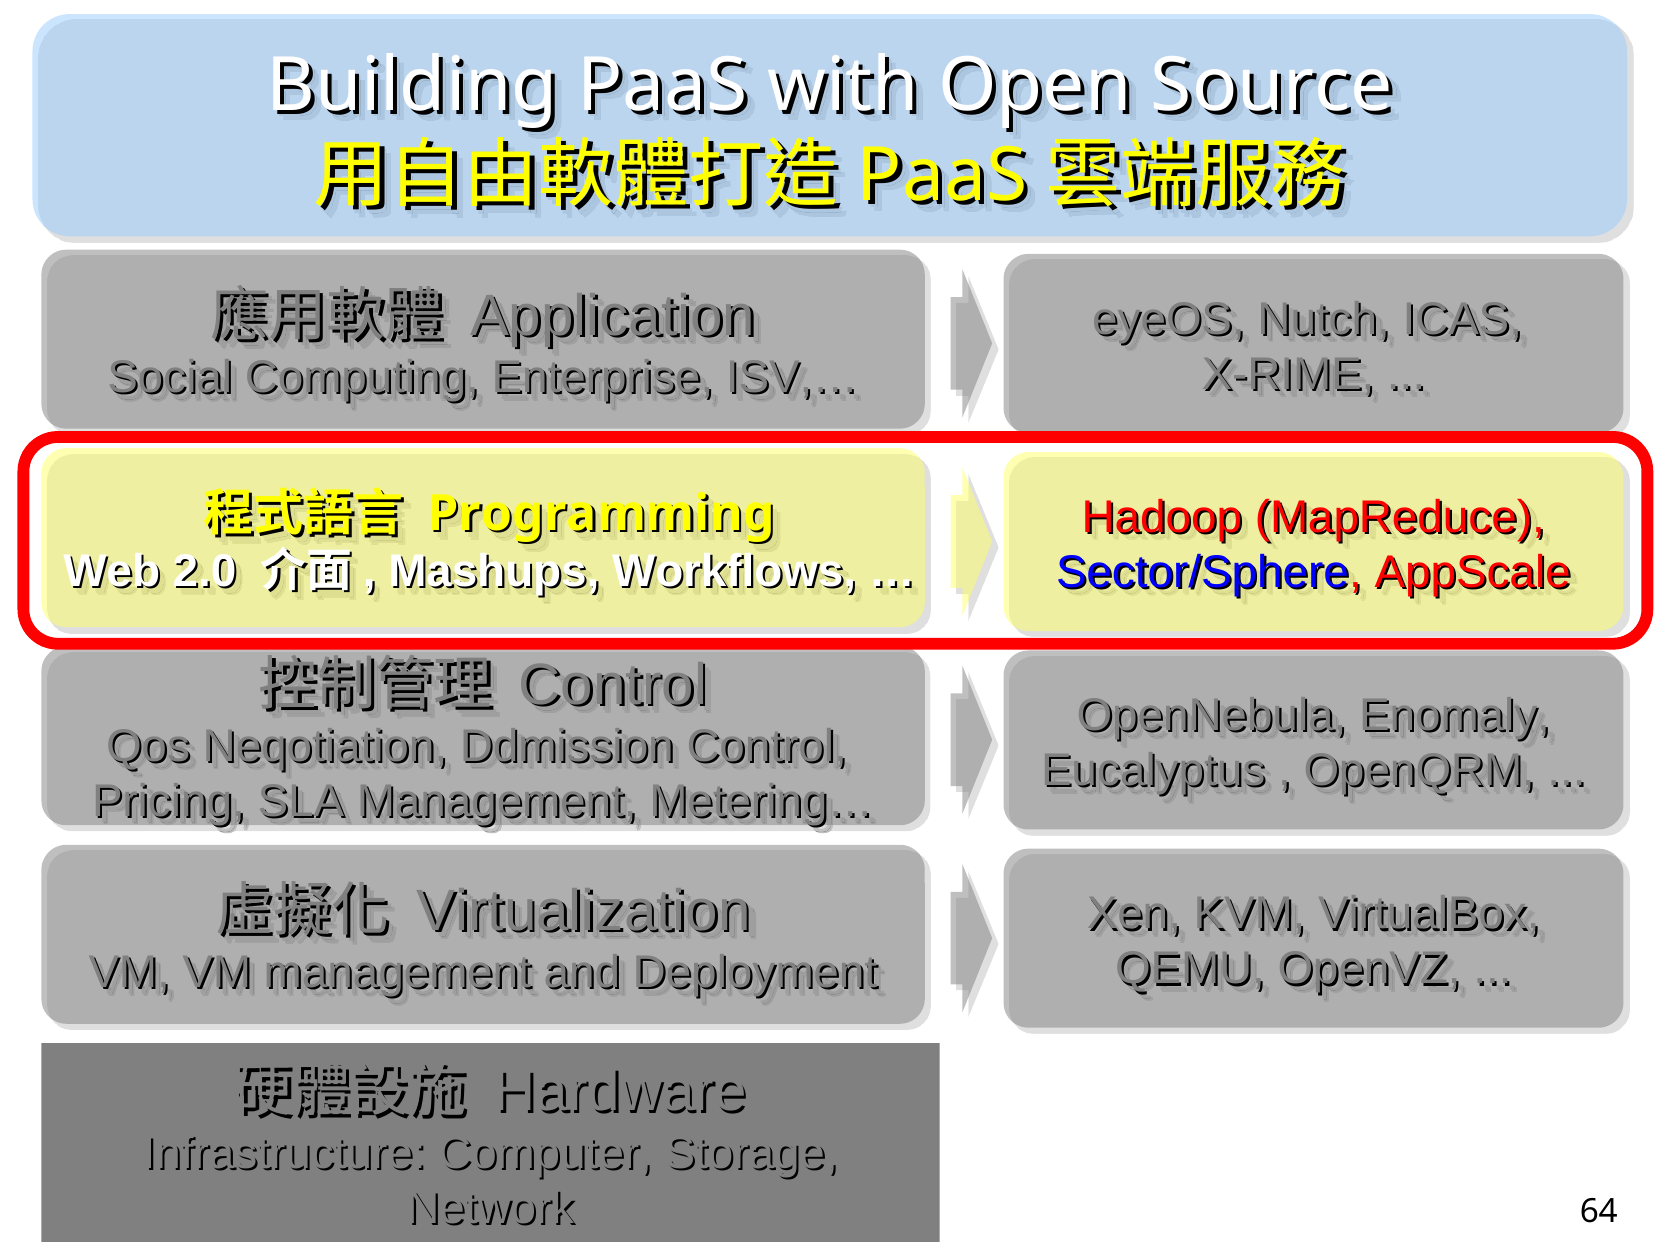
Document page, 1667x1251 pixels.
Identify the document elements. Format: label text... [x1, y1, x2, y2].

text_box [950, 665, 993, 814]
text_box [950, 467, 993, 616]
text_box 應用軟體 Application Social Computing, Enterprise, ISV,… [41, 249, 925, 429]
text_box Building PaaS with Open Source 用自由軟體打造PaaS雲端服務 [32, 14, 1628, 237]
text_box eyeOS, Nutch, ICAS, X-RIME, ... [1003, 253, 1624, 431]
text_box OpenNebula, Enomaly, Eucalyptus , OpenQRM, ... [1003, 650, 1624, 830]
text_box 控制管理 Control Qos Neqotiation, Ddmission Control, Pricing, SLA Management, Metering… [41, 650, 925, 826]
text_box [950, 864, 993, 1013]
text_box Hadoop (MapReduce), Sector/Sphere, AppScale [1003, 452, 1624, 632]
text_box 程式語言 Programming Web 2.0 介面, Mashups, Workflows, … [41, 448, 925, 628]
text_box Xen, KVM, VirtualBox, QEMU, OpenVZ, ... [1003, 848, 1624, 1028]
text_box 硬體設施 Hardware Infrastructure: Computer, Storage, Network [41, 1043, 940, 1242]
text_box 虛擬化 Virtualization VM, VM management and Deployment [41, 844, 925, 1024]
text_box [950, 269, 993, 418]
